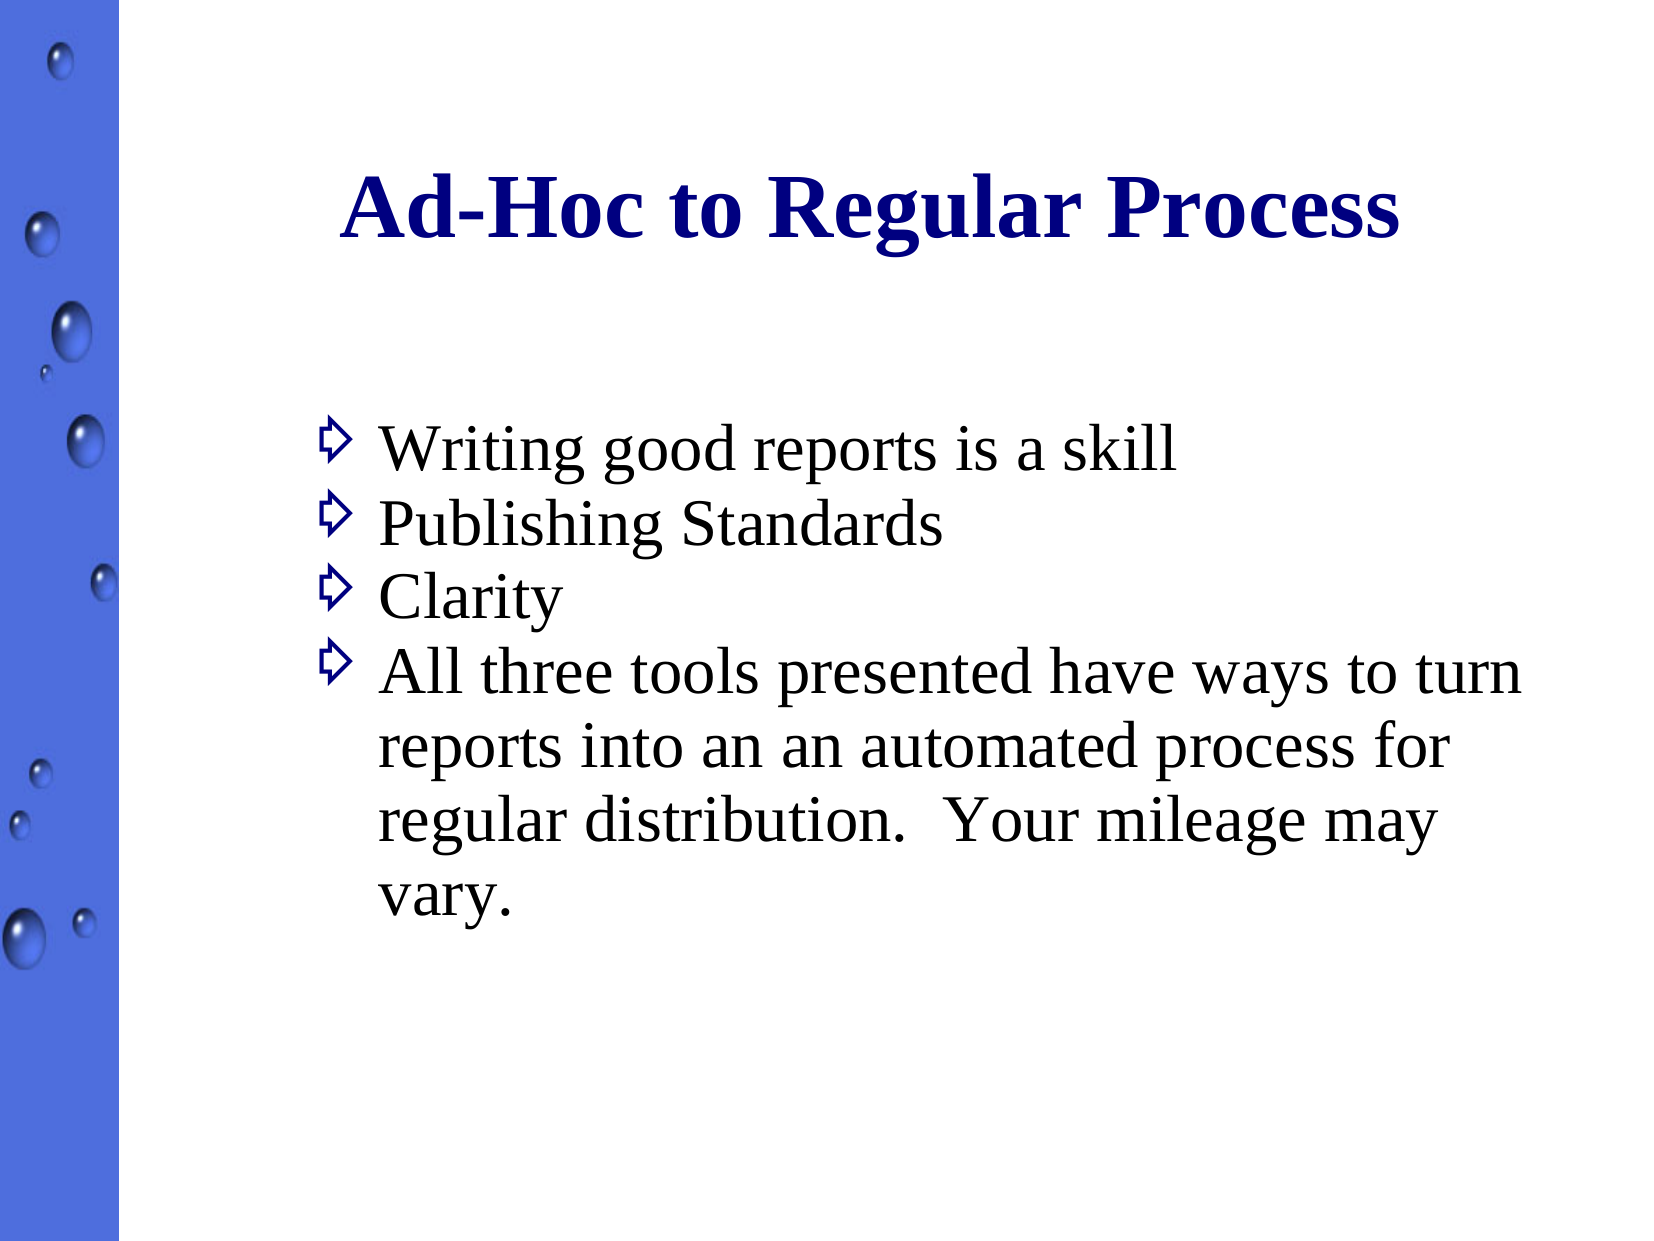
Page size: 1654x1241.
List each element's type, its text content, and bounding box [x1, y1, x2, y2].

picture [0, 0, 119, 1241]
list Writing good reports is a skill Publishing Standards Clarity All three tools presented have ways to turn reports into an an automated process for regular distribution. Your mileage may vary. [296, 411, 1558, 1193]
title Ad-Hoc to Regular Process [209, 102, 1534, 311]
